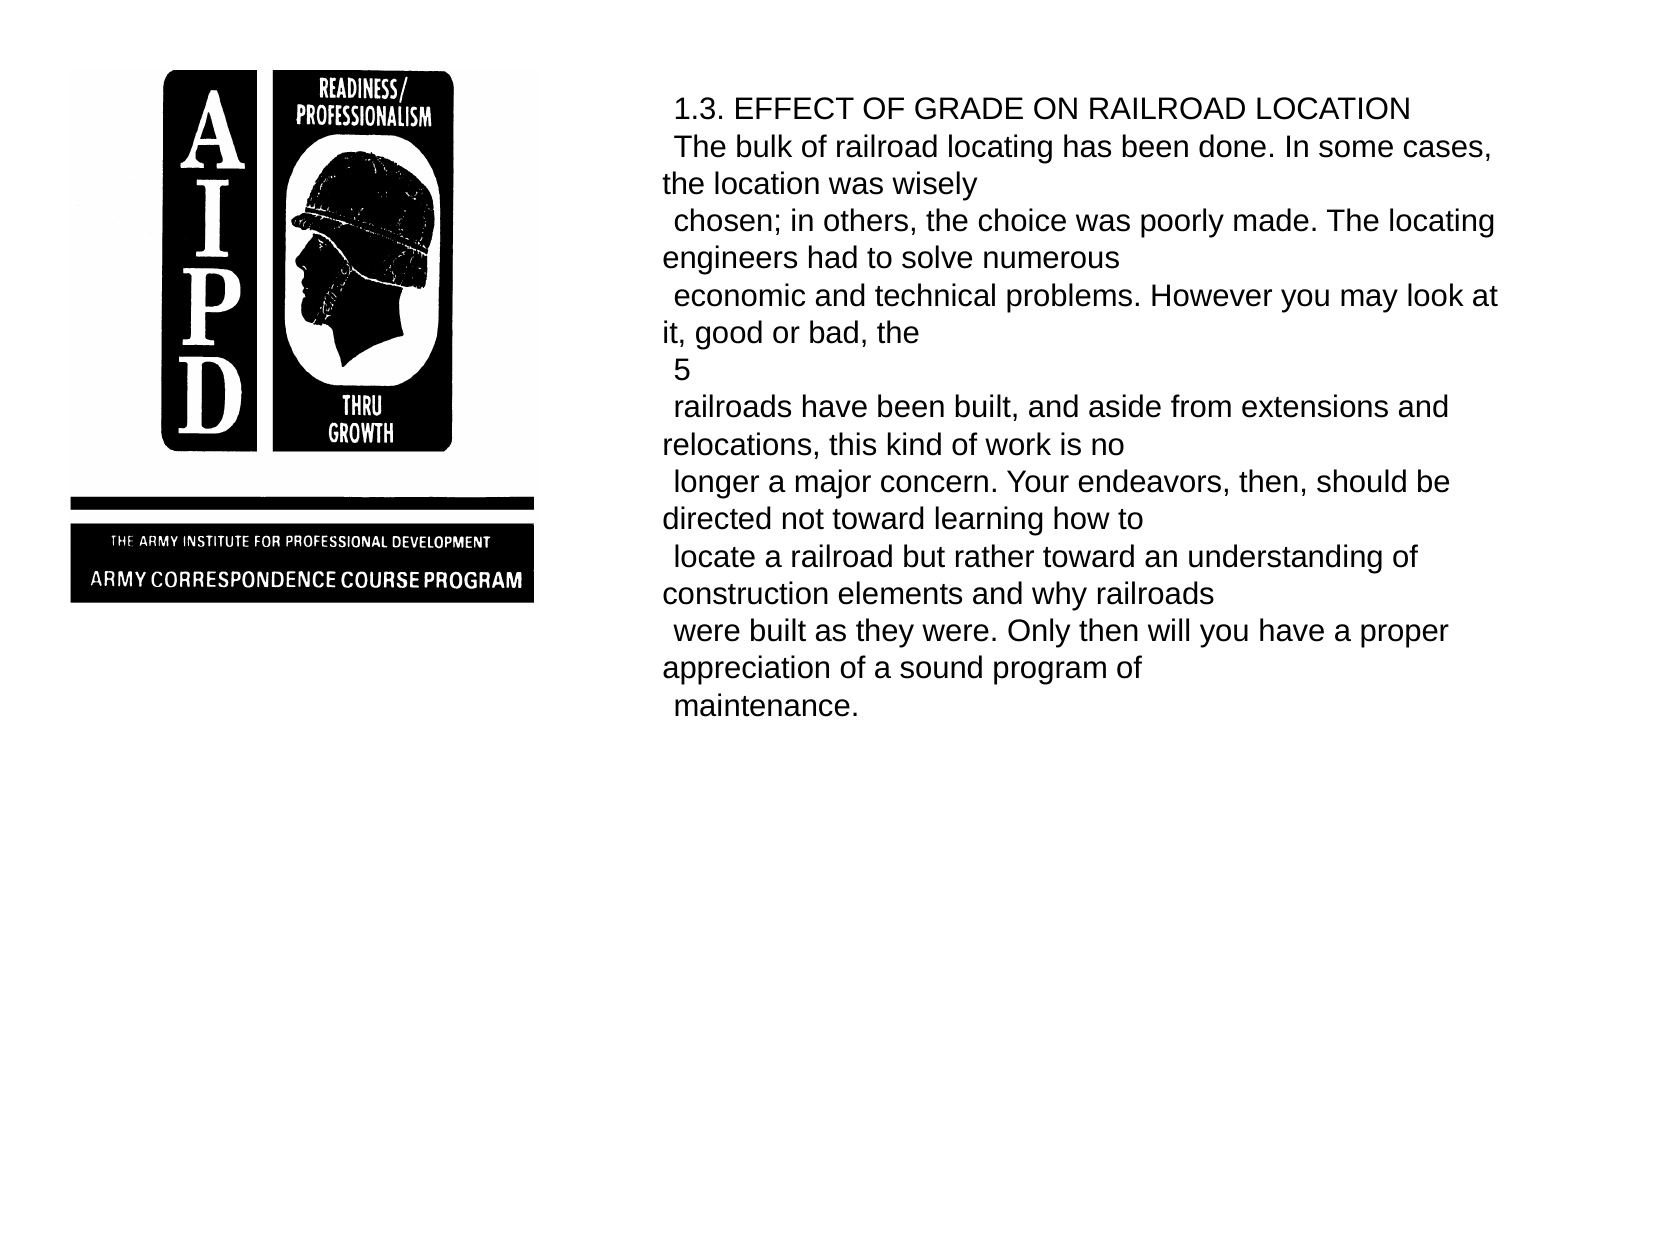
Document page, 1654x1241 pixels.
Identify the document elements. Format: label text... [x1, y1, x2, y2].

picture [68, 68, 538, 607]
text_box 1.3. EFFECT OF GRADE ON RAILROAD LOCATION The bulk of railroad locating has been done. In some cases, the location was wisely chosen; in others, the choice was poorly made. The locating engineers had to solve numerous economic and technical problems. However you may look at it, good or bad, the 5 railroads have been built, and aside from extensions and relocations, this kind of work is no longer a major concern. Your endeavors, then, should be directed not toward learning how to locate a railroad but rather toward an understanding of construction elements and why railroads were built as they were. Only then will you have a proper appreciation of a sound program of maintenance. [647, 81, 1516, 731]
